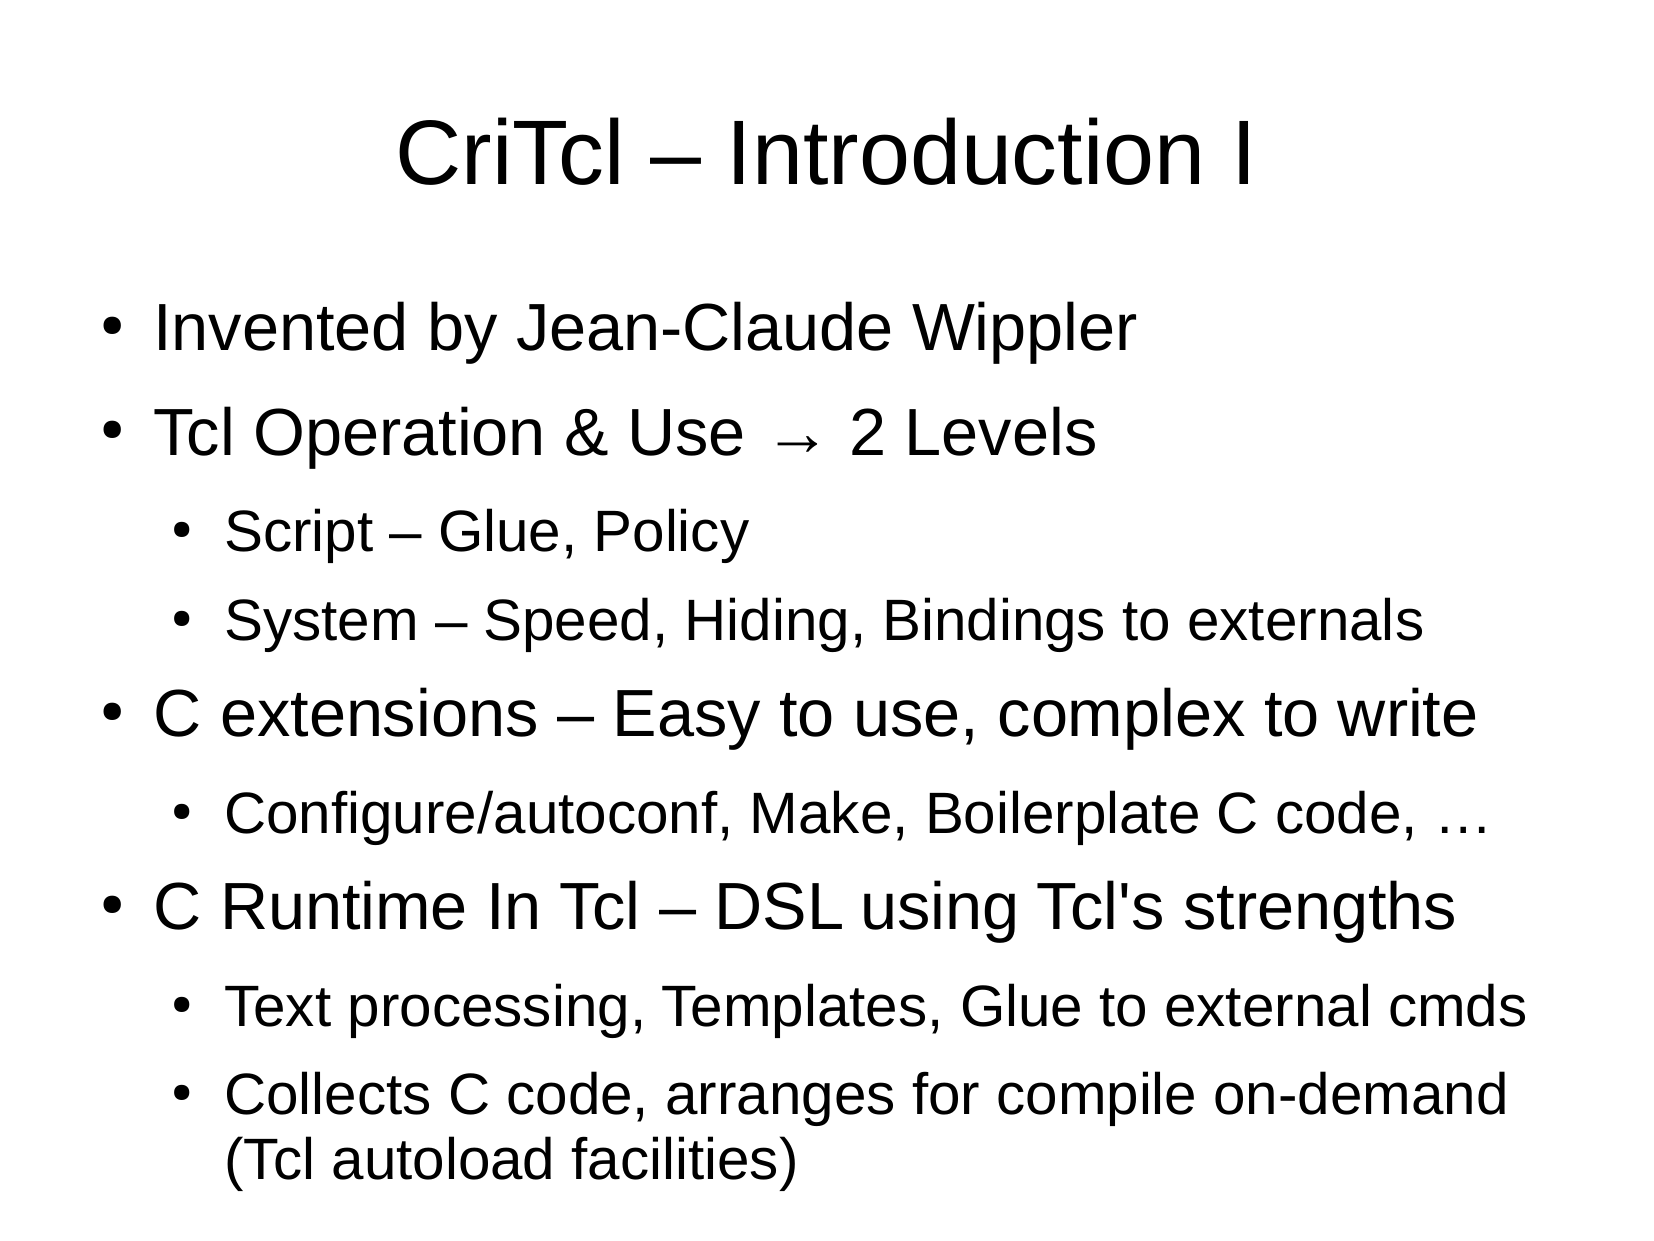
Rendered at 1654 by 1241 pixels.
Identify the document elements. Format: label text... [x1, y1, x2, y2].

list Invented by Jean-Claude Wippler Tcl Operation & Use → 2 Levels Script – Glue, Policy System – Speed, Hiding, Bindings to externals C extensions – Easy to use, complex to write Configure/autoconf, Make, Boilerplate C code, … C Runtime In Tcl – DSL using Tcl's strengths Text processing, Templates, Glue to external cmds Collects C code, arranges for compile on-demand (Tcl autoload facilities) [82, 290, 1571, 1194]
title CriTcl – Introduction I [82, 56, 1571, 250]
